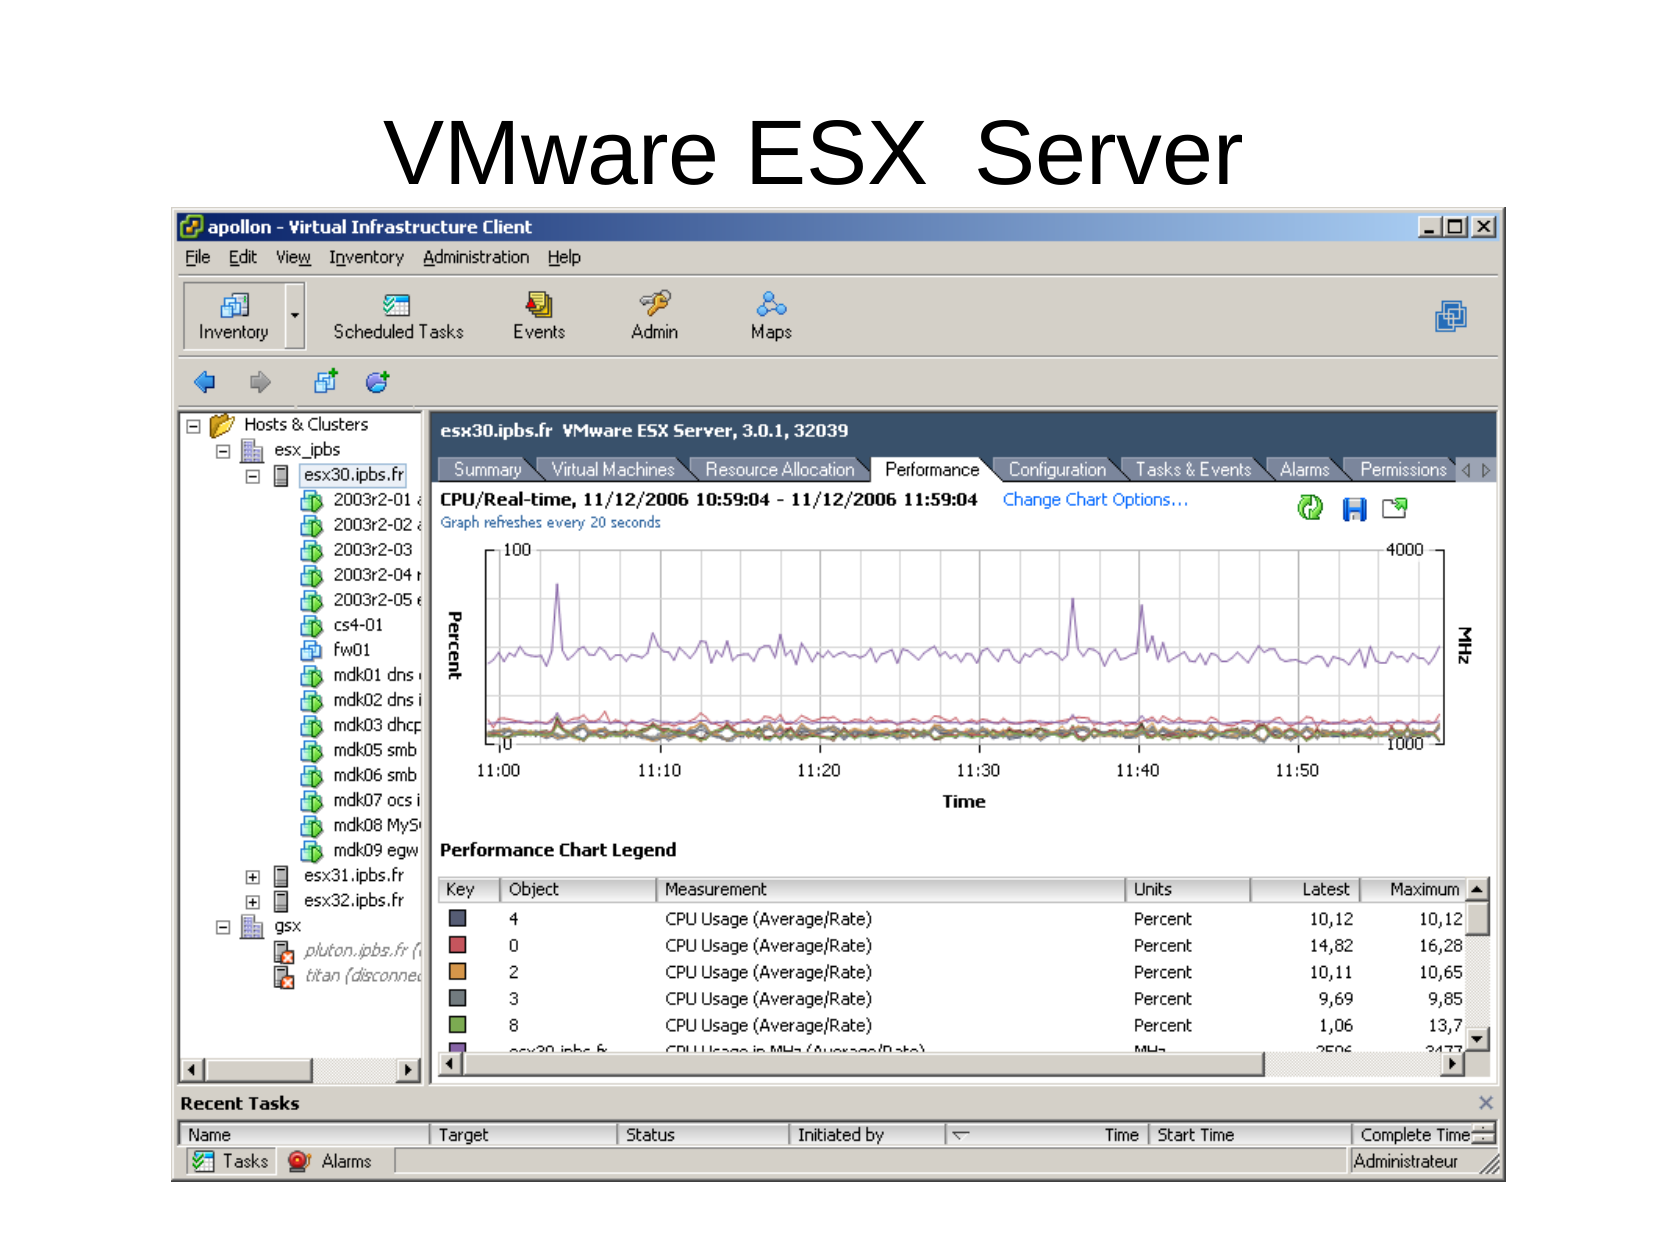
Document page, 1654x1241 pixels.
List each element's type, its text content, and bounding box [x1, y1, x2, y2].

picture [171, 207, 1506, 1182]
title VMware ESX Server [82, 49, 1571, 257]
